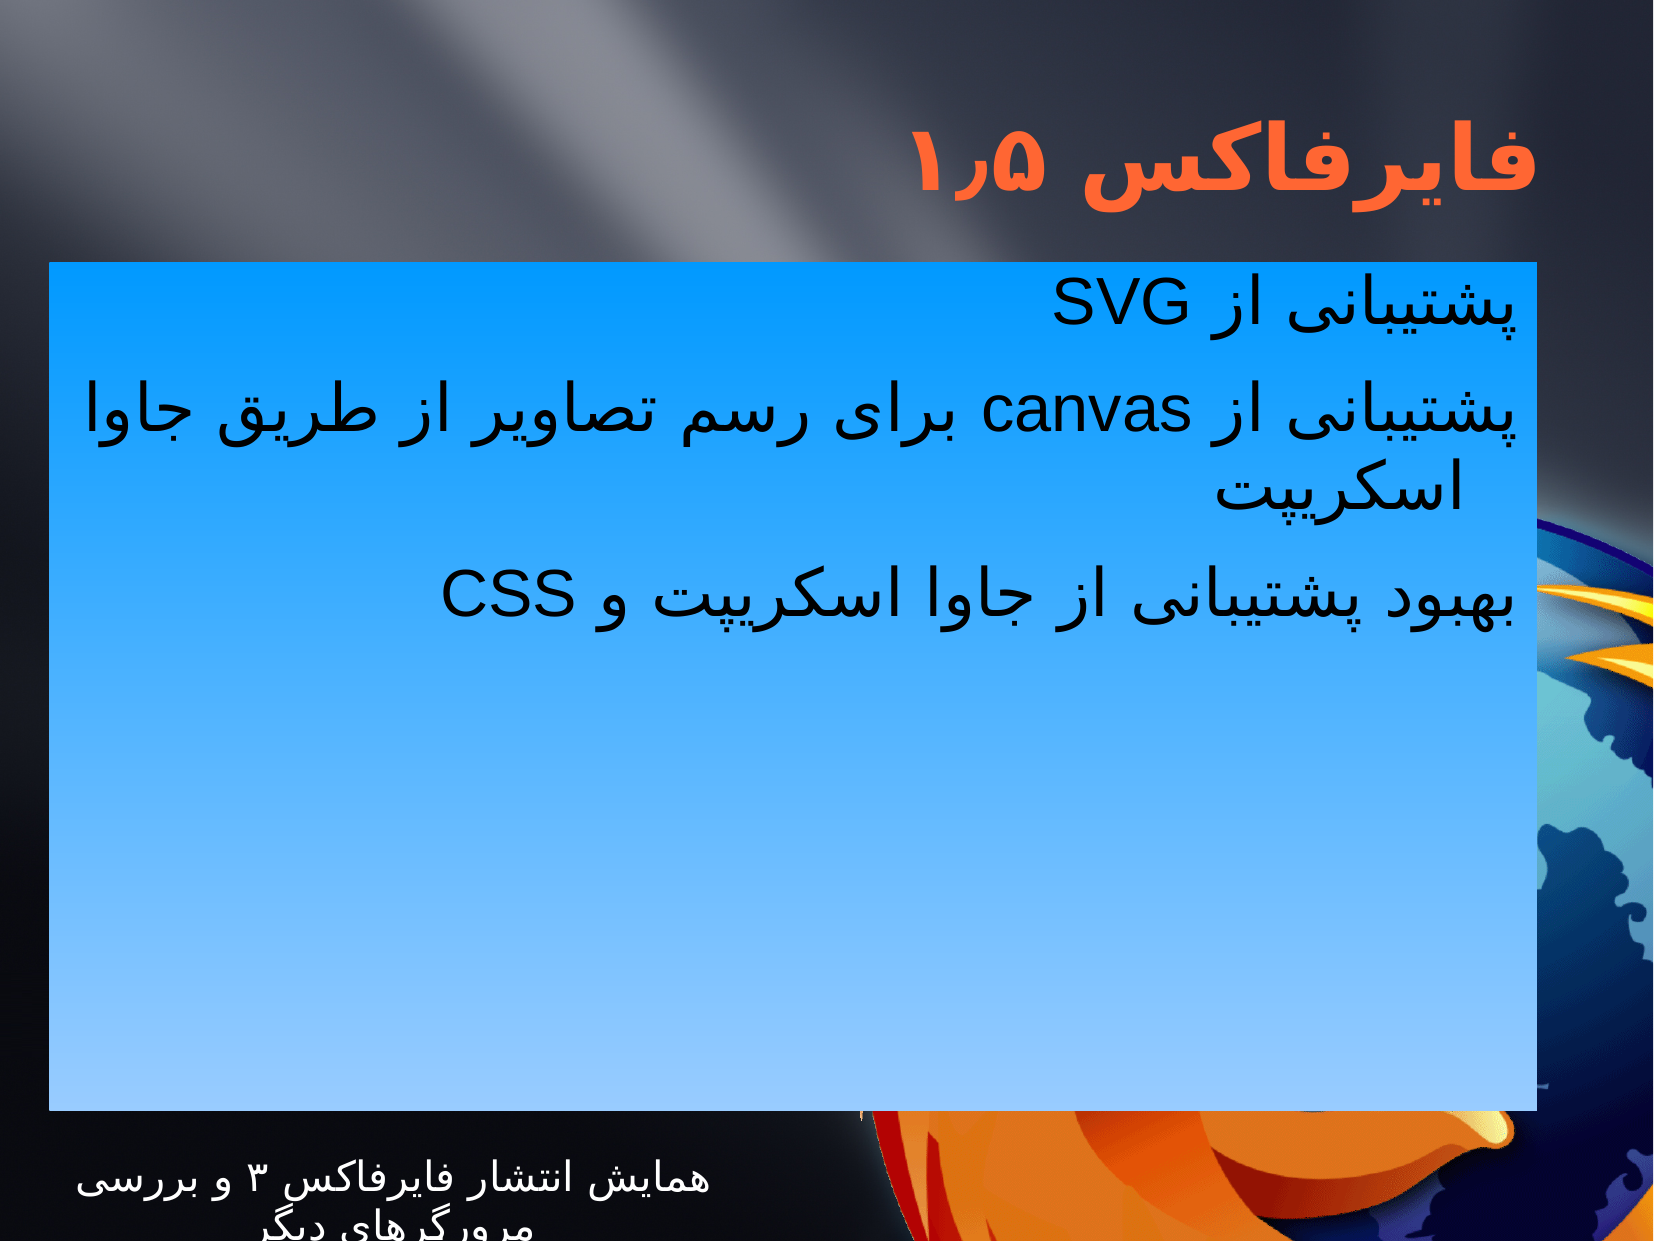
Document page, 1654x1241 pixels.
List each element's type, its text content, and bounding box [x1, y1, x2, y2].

list پشتیبانی از SVG پشتیبانی از canvas برای رسم تصاویر از طریق جاوا اسکریپت بهبود پشتیبانی از جاوا اسکریپت و CSS [49, 262, 1537, 1111]
picture [521, 1231, 528, 1237]
picture [0, 0, 1654, 1241]
title فایرفاکس ۵ ۱٫ [149, 55, 1575, 263]
